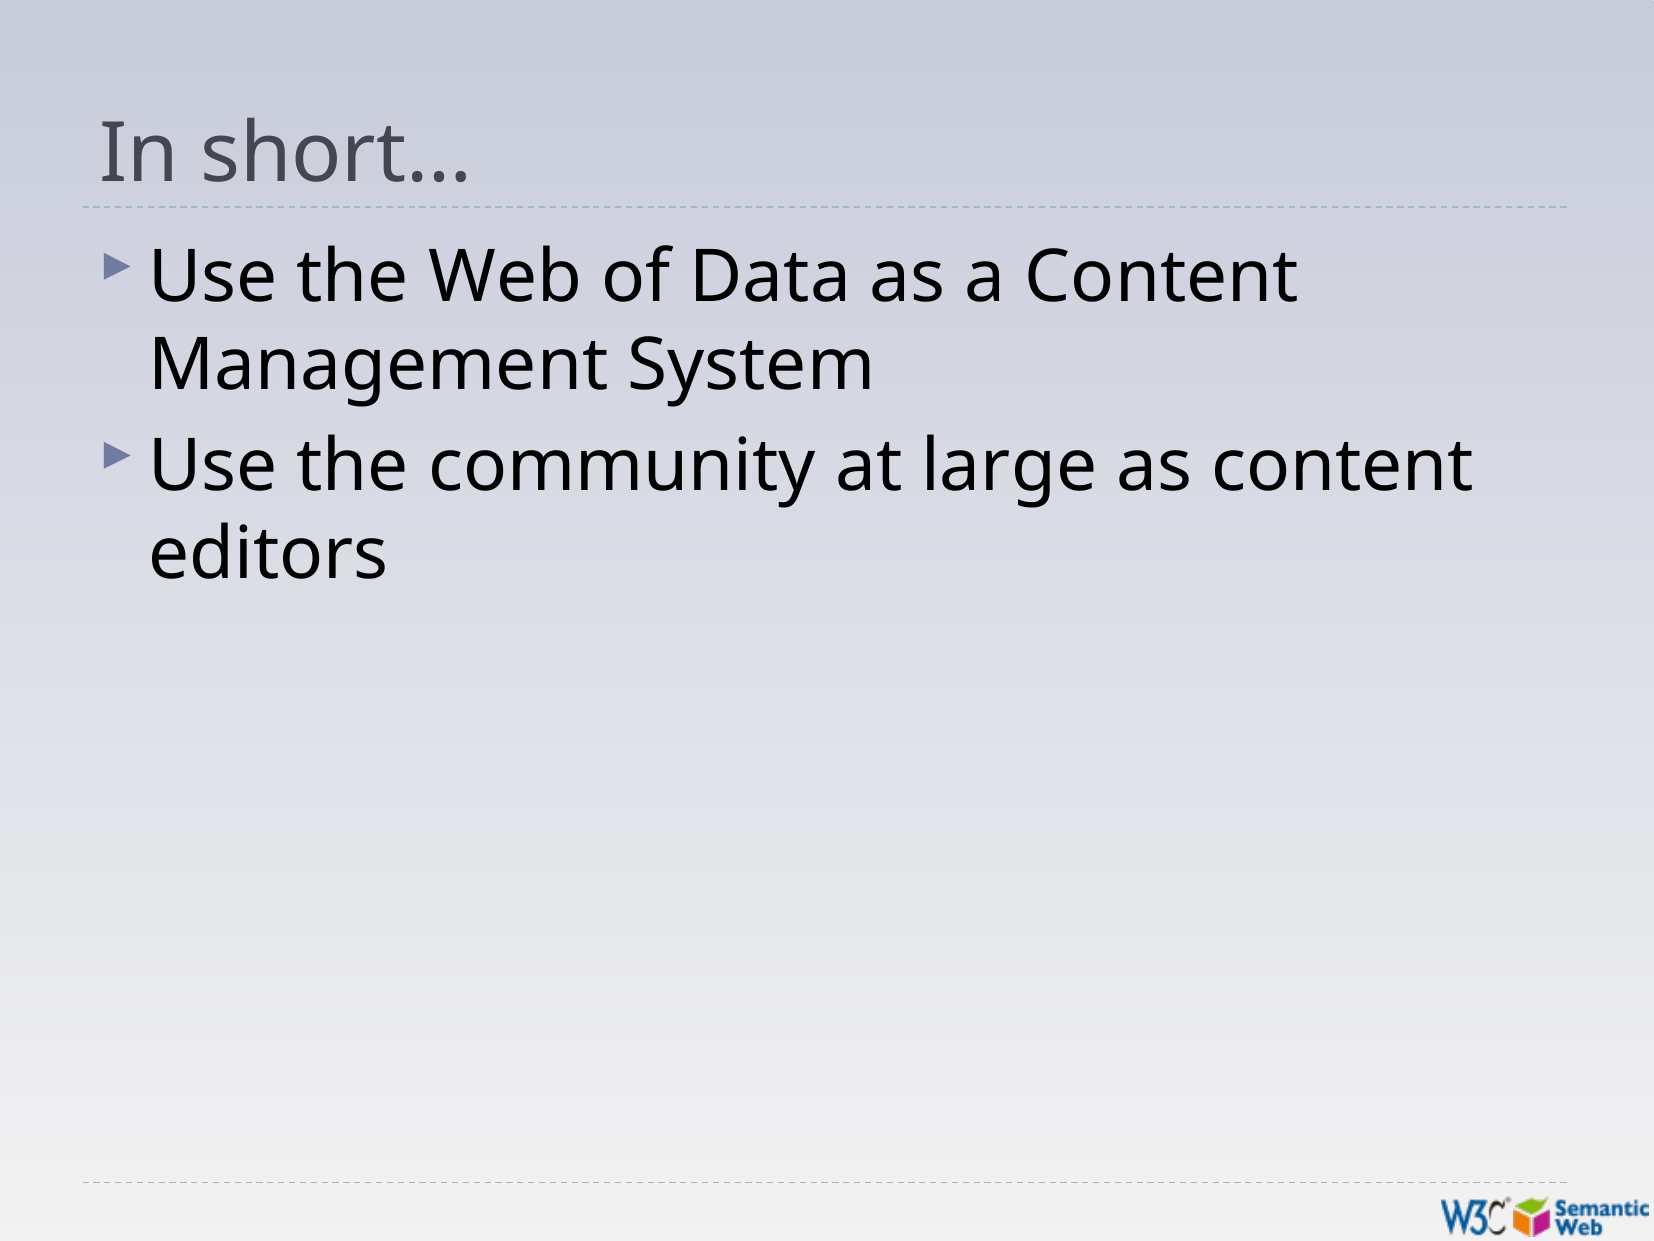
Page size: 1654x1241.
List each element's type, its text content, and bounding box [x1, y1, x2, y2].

title In short… [82, 27, 1572, 207]
list Use the Web of Data as a Content Management System Use the community at large as content editors [82, 220, 1572, 1114]
picture [1441, 1195, 1649, 1237]
